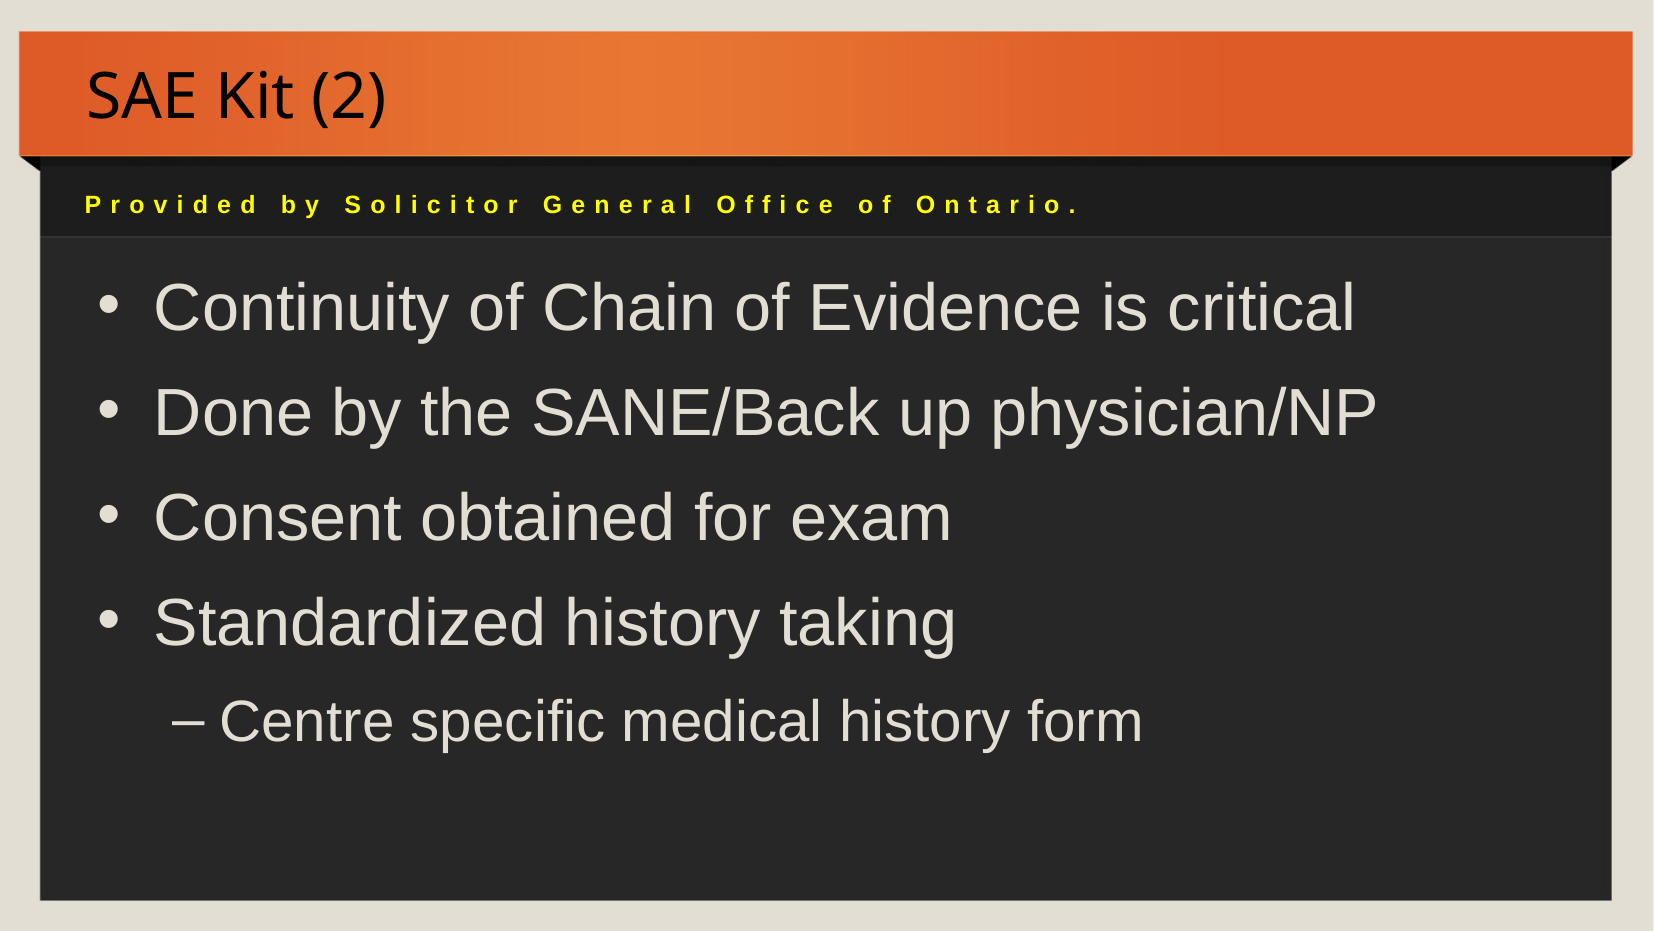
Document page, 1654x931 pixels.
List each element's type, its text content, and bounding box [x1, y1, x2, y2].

list Continuity of Chain of Evidence is critical Done by the SANE/Back up physician/NP Consent obtained for exam Standardized history taking Centre specific medical history form [82, 255, 1571, 831]
title SAE Kit (2) [71, 46, 1597, 140]
list Provided by Solicitor General Office of Ontario. [69, 180, 1558, 237]
picture [0, 0, 1654, 931]
